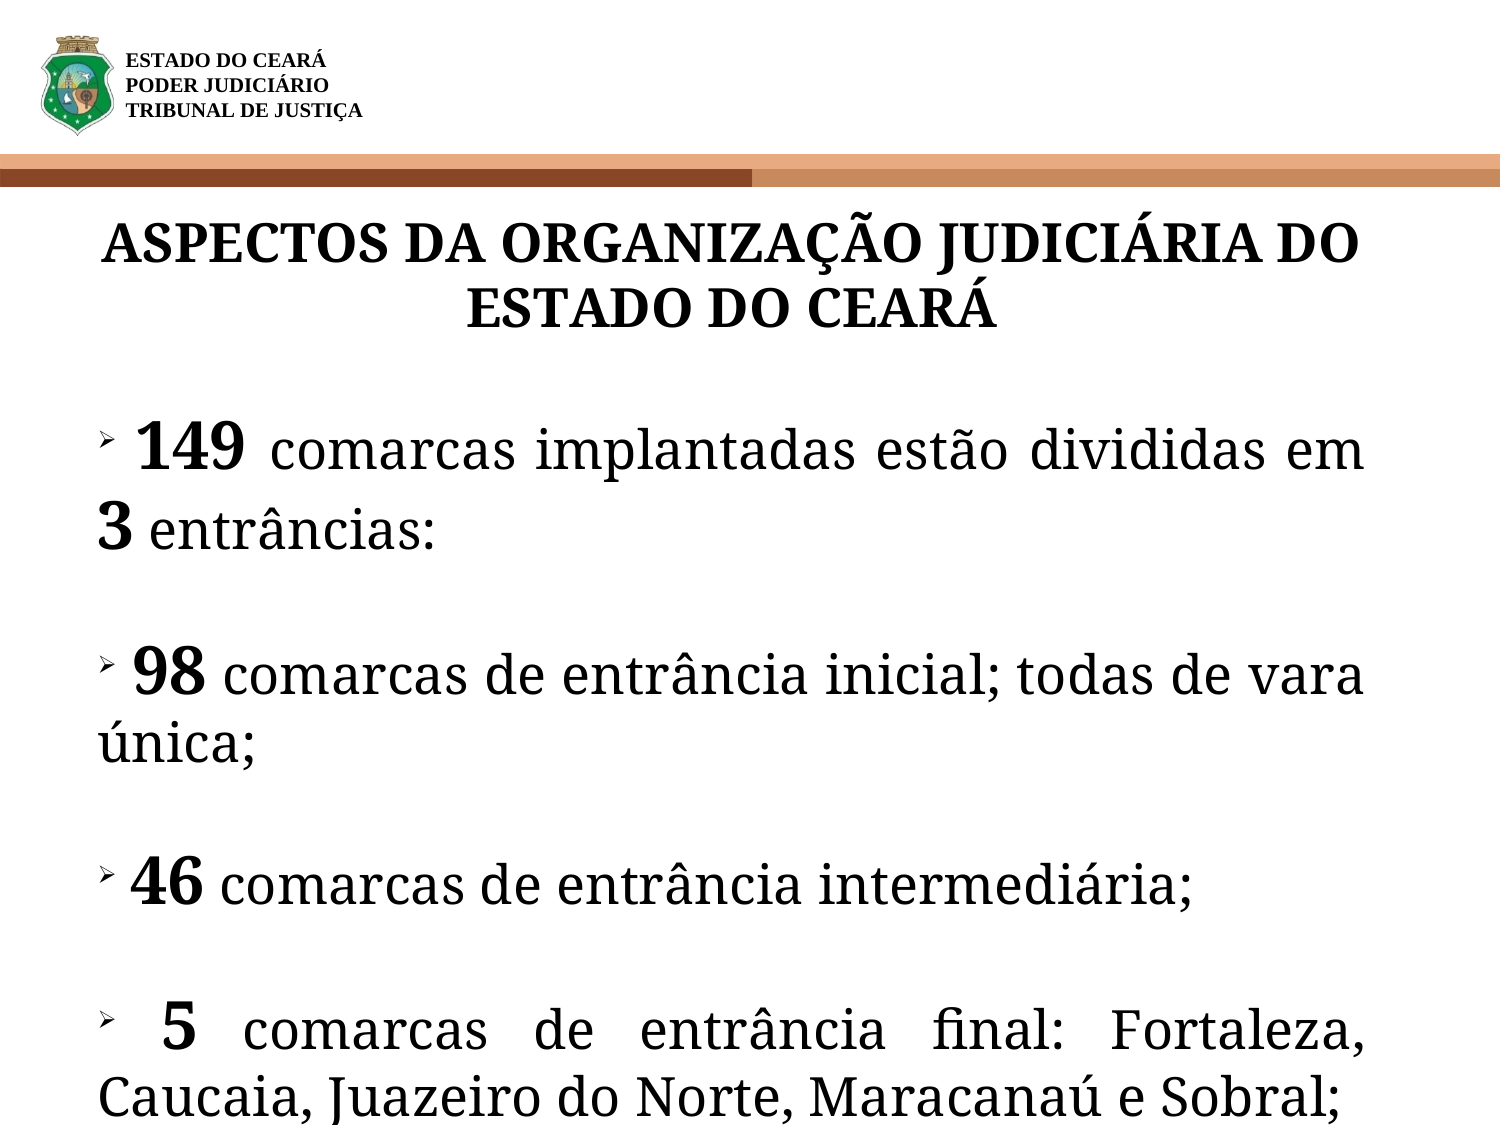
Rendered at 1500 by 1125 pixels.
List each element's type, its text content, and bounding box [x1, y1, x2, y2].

picture [0, 154, 1500, 187]
picture [37, 35, 118, 136]
text_box ASPECTOS DA ORGANIZAÇÃO JUDICIÁRIA DO ESTADO DO CEARÁ 149 comarcas implantadas estão divididas em 3 entrâncias: 98 comarcas de entrância inicial; todas de vara única; 46 comarcas de entrância intermediária; 5 comarcas de entrância final: Fortaleza, Caucaia, Juazeiro do Norte, Maracanaú e Sobral; [82, 200, 1382, 716]
